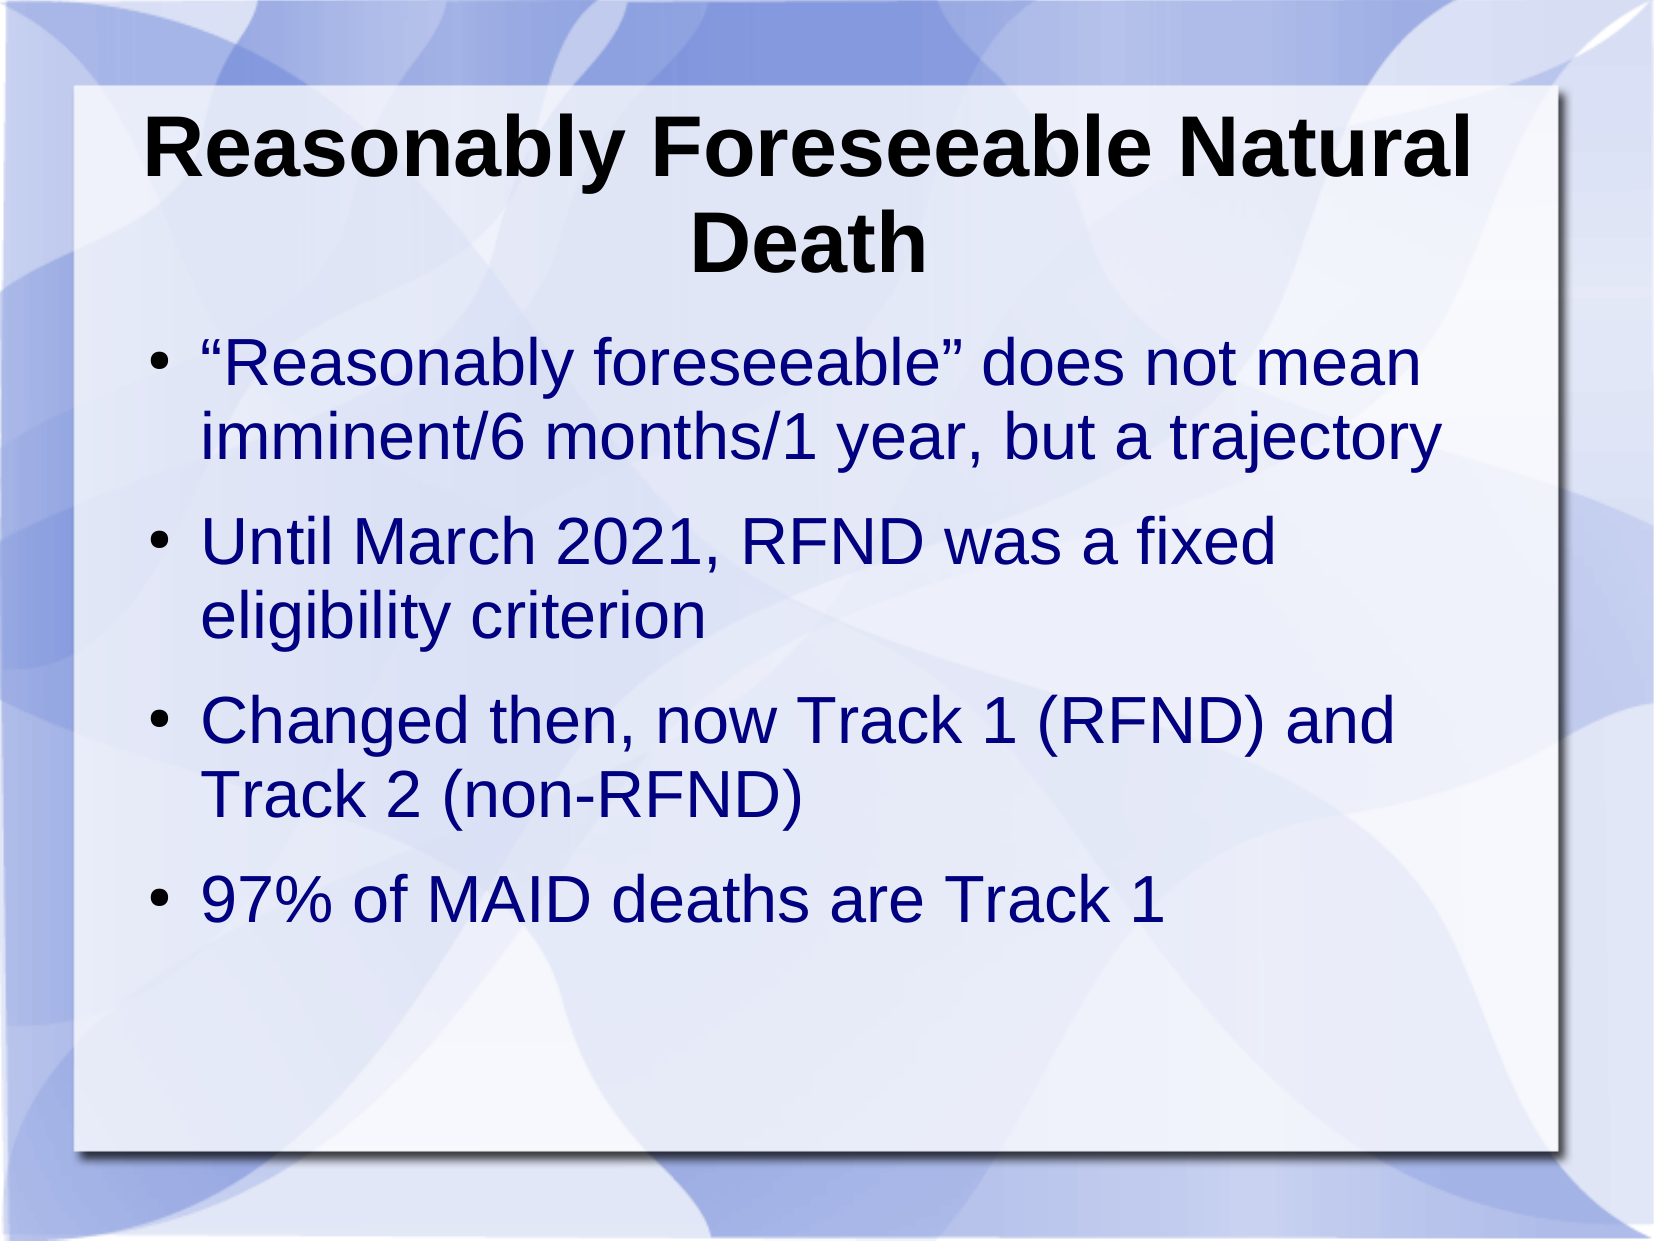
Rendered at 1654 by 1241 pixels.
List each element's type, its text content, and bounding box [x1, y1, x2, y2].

list “Reasonably foreseeable” does not mean imminent/6 months/1 year, but a trajectory Until March 2021, RFND was a fixed eligibility criterion Changed then, now Track 1 (RFND) and Track 2 (non-RFND) 97% of MAID deaths are Track 1 [129, 324, 1489, 975]
picture [0, 0, 1654, 1241]
title Reasonably Foreseeable Natural Death [82, 90, 1536, 298]
